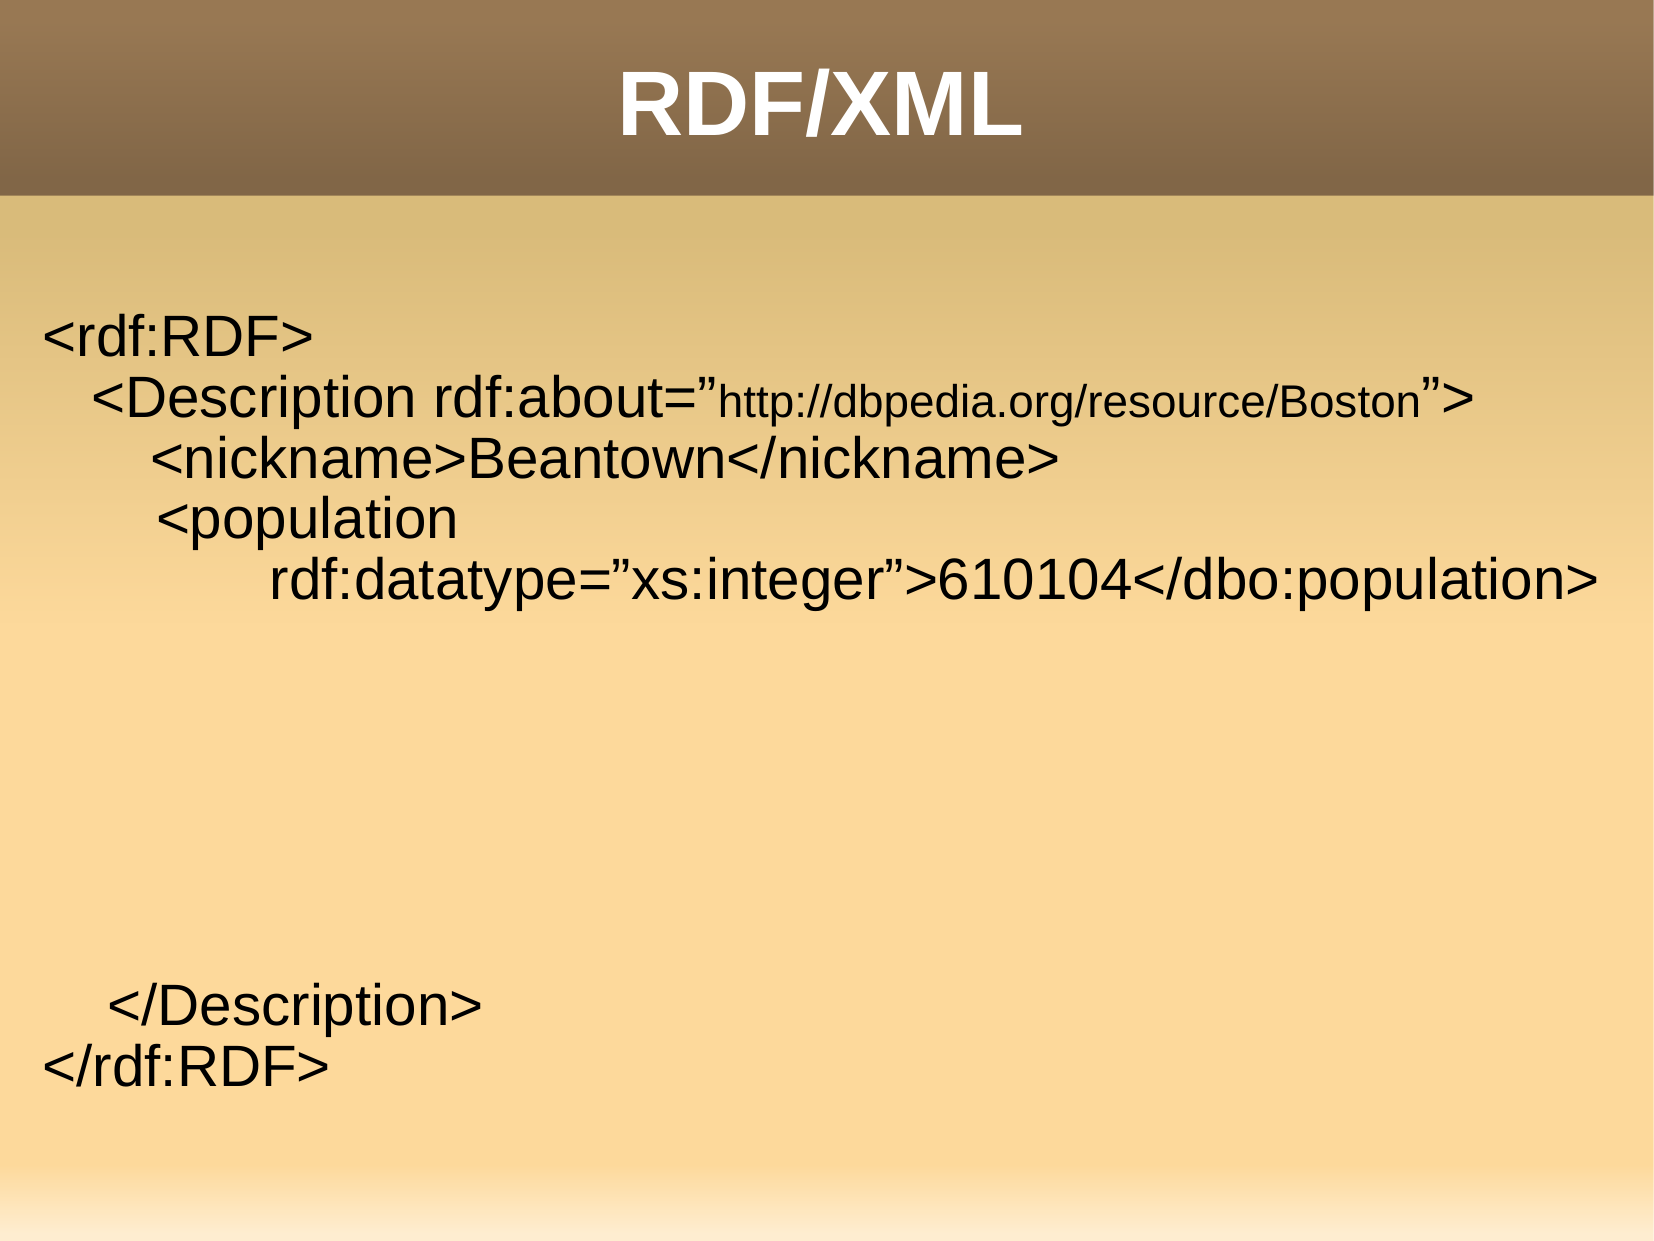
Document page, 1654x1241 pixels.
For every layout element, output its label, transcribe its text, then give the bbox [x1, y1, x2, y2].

title RDF/XML [76, 0, 1565, 208]
text_box <rdf:RDF> <Description rdf:about=”http://dbpedia.org/resource/Boston”> <nickname>Beantown</nickname> <population rdf:datatype=”xs:integer”>610104</dbo:population> </Description> </rdf:RDF> [27, 300, 1617, 1106]
picture [0, 0, 1654, 1241]
